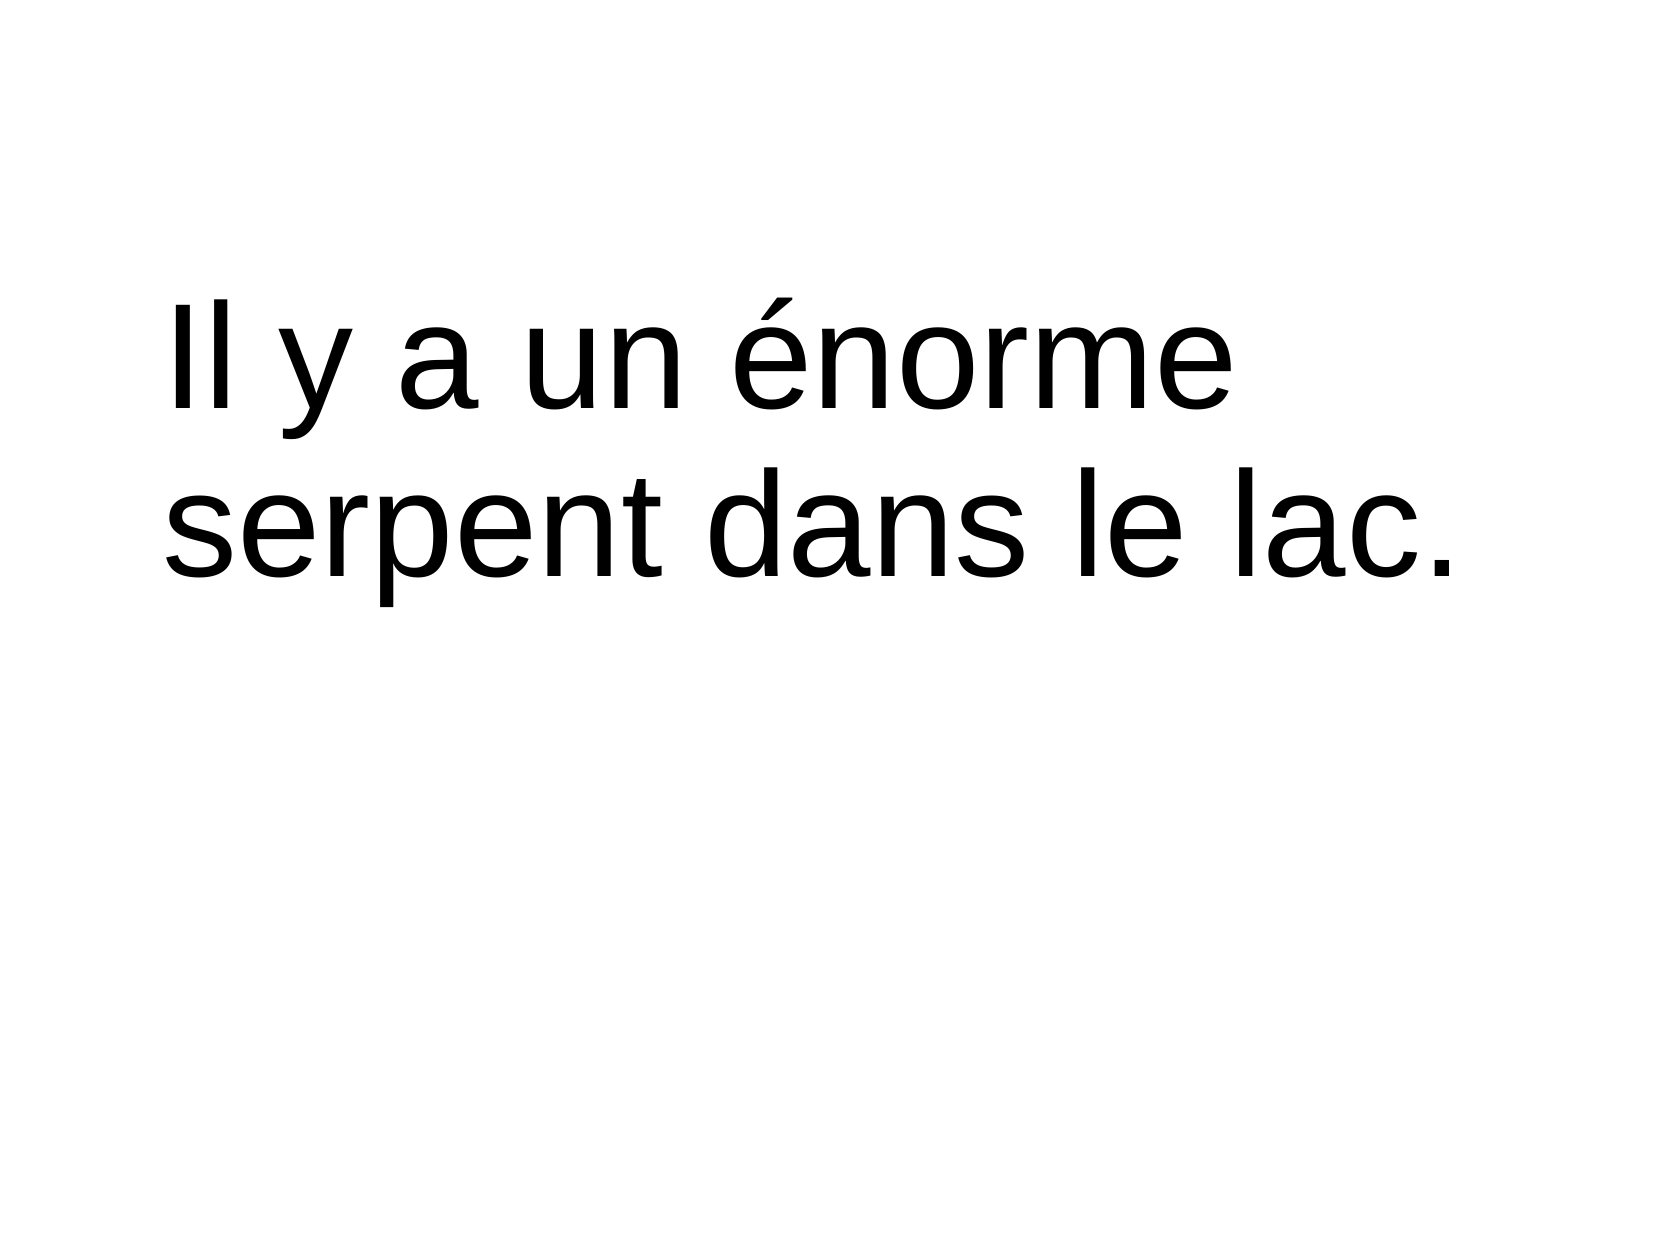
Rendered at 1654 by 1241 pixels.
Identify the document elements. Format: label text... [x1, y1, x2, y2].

text_box Il y a un énorme serpent dans le lac. [147, 265, 1536, 1093]
